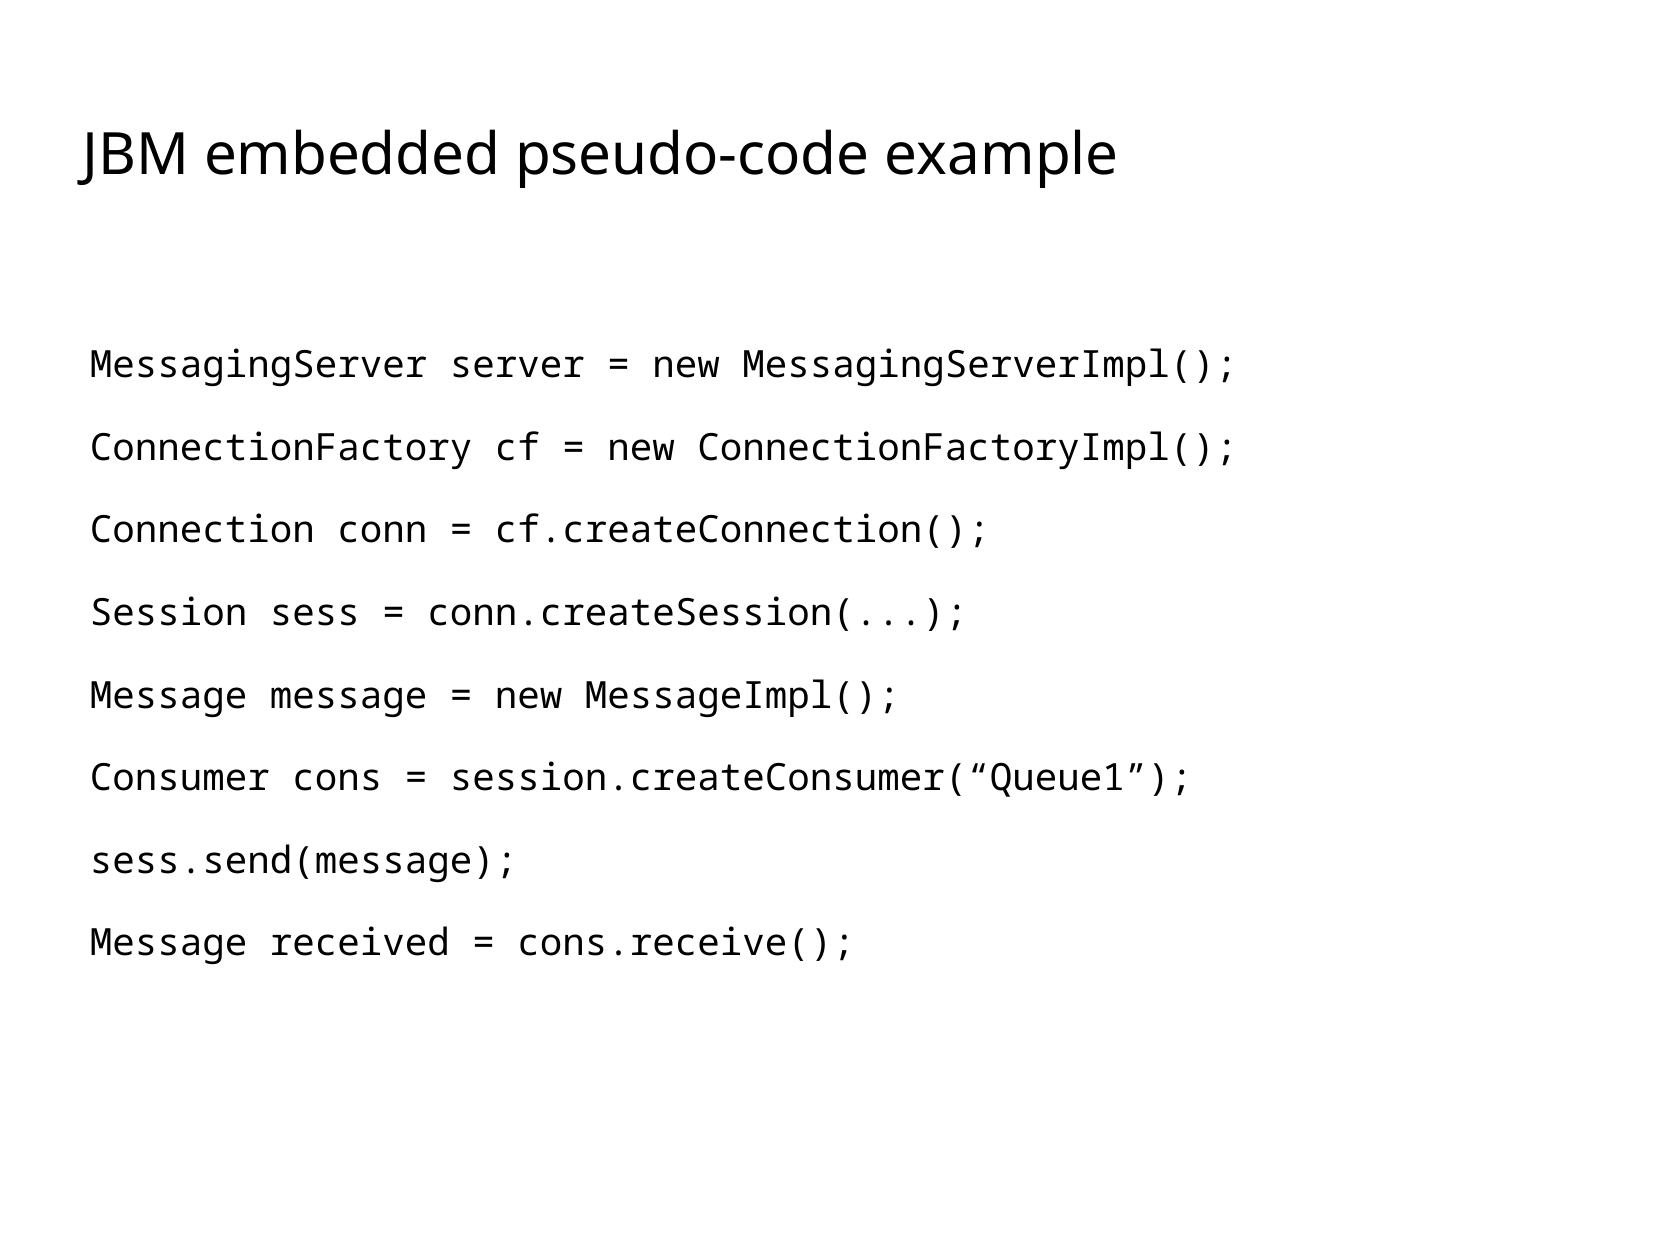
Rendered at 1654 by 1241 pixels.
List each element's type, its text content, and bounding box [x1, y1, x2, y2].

title JBM embedded pseudo-code example [82, 49, 1571, 256]
list [82, 290, 1571, 1109]
text_box MessagingServer server = new MessagingServerImpl(); ConnectionFactory cf = new ConnectionFactoryImpl(); Connection conn = cf.createConnection(); Session sess = conn.createSession(...); Message message = new MessageImpl(); Consumer cons = session.createConsumer(“Queue1”); sess.send(message); Message received = cons.receive(); [75, 337, 1351, 1120]
